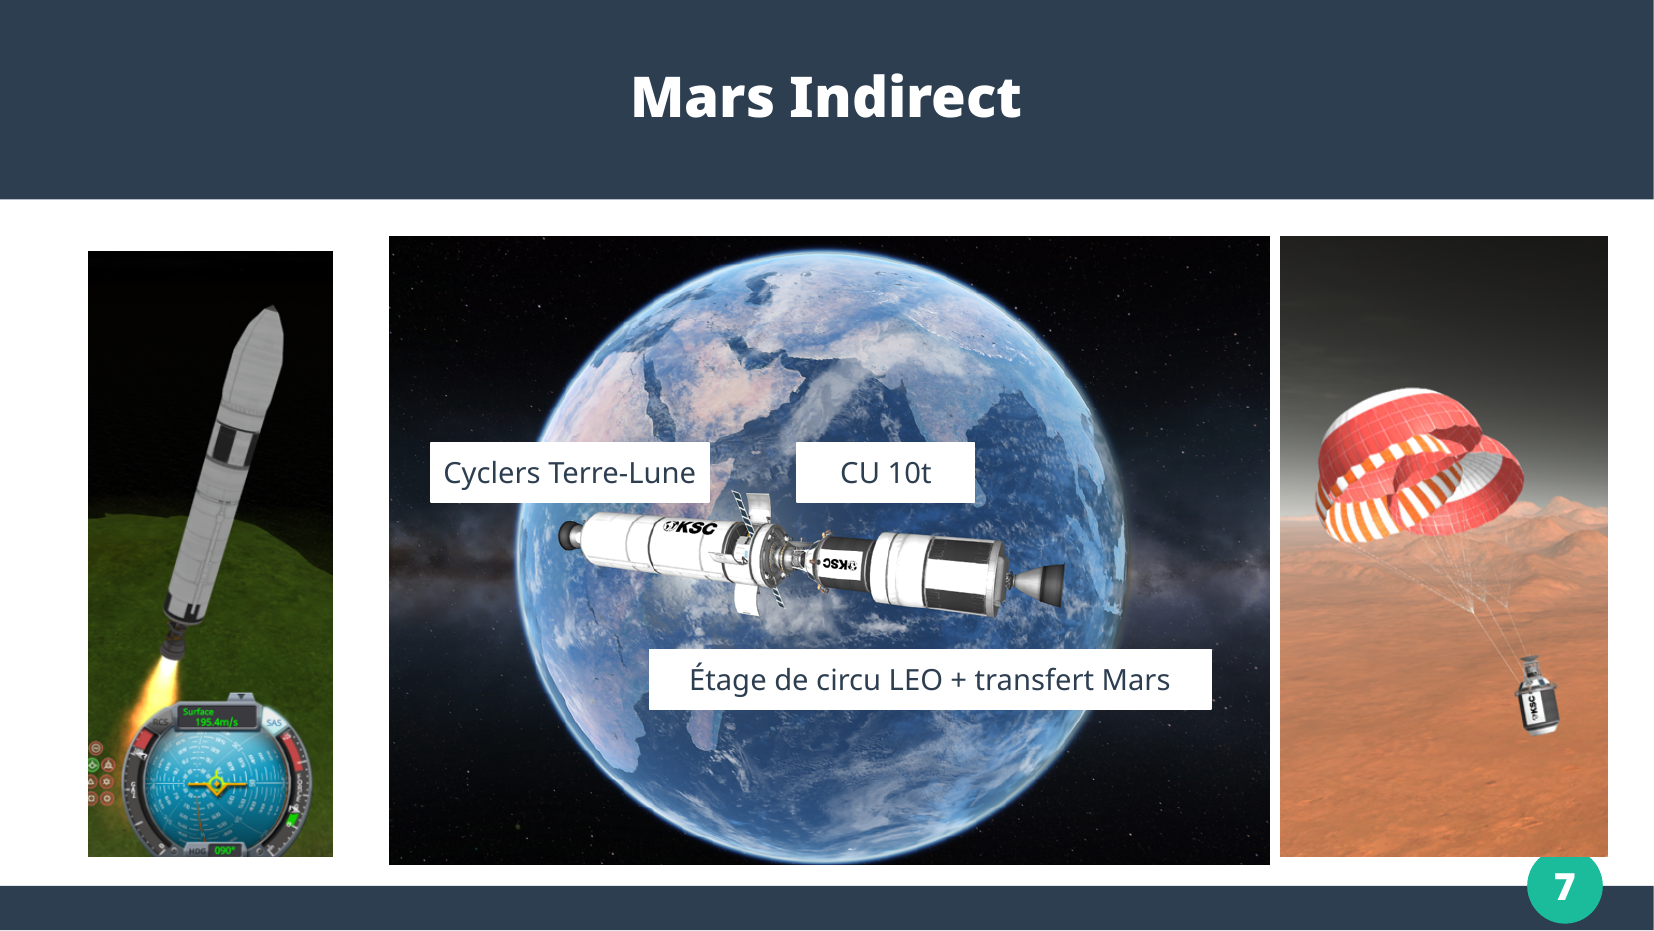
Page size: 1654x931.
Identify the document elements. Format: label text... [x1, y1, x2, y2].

text_box Cyclers Terre-Lune [431, 442, 709, 502]
picture [1280, 236, 1608, 857]
text_box Étage de circu LEO + transfert Mars [649, 649, 1211, 709]
picture [389, 236, 1270, 865]
text_box CU 10t [797, 442, 975, 502]
picture [88, 251, 333, 857]
title Mars Indirect [59, 37, 1595, 156]
